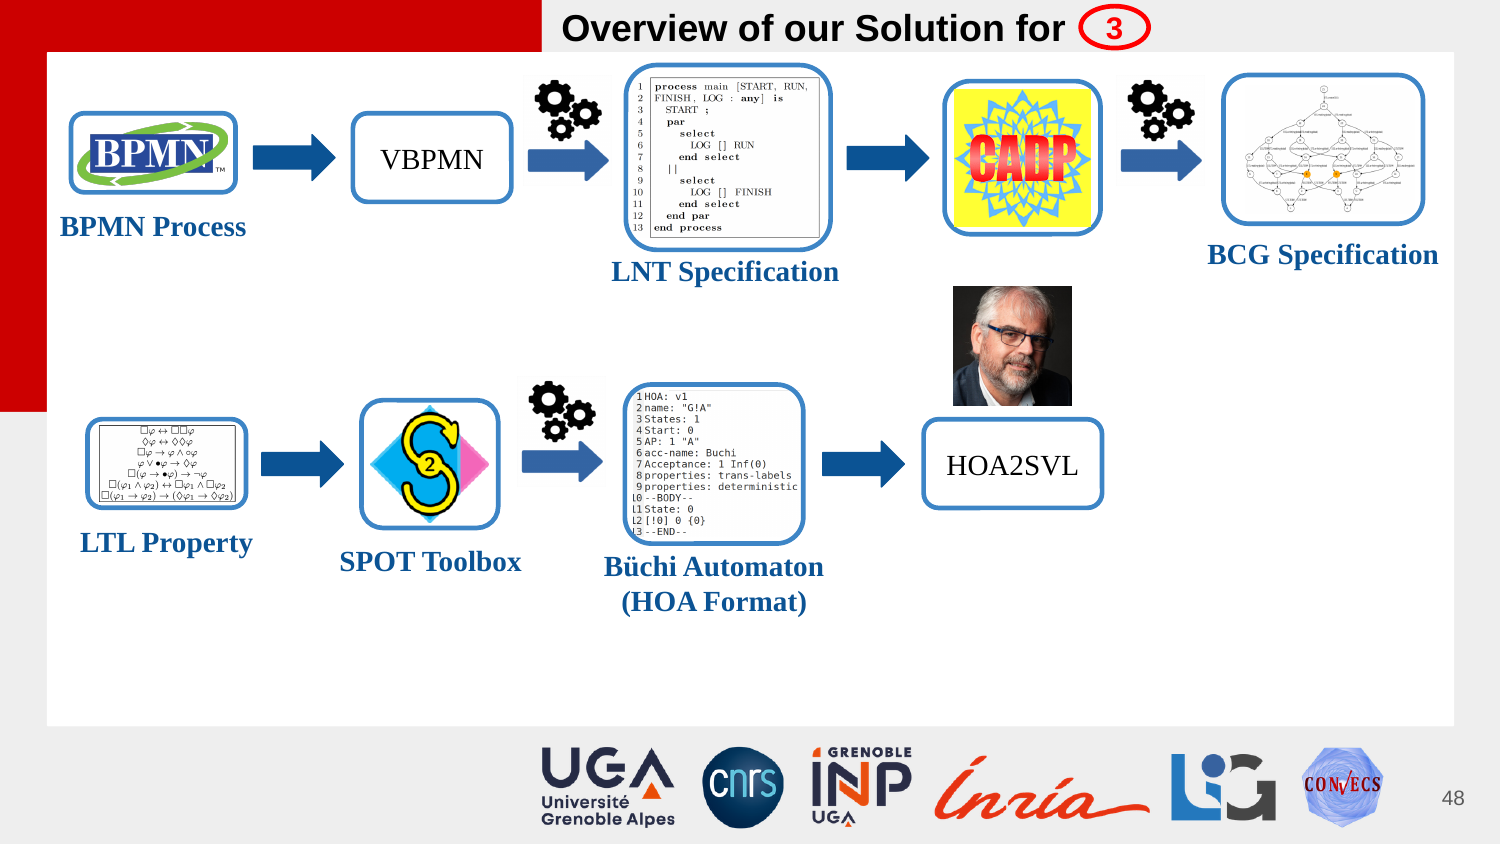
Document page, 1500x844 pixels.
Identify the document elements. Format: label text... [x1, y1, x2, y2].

text_box Overview of our Solution for [546, 0, 1441, 55]
text_box BCG Specification [1182, 225, 1464, 281]
text_box [822, 441, 905, 487]
text_box [261, 441, 344, 487]
text_box SPOT Toolbox [290, 532, 572, 588]
picture [0, 0, 1500, 844]
text_box HOA2SVL [923, 419, 1103, 508]
text_box LNT Specification [588, 248, 863, 291]
text_box BPMN Process [12, 197, 294, 252]
text_box 3 [1080, 6, 1149, 49]
text_box LTL Property [26, 513, 308, 569]
text_box [847, 135, 929, 181]
text_box VBPMN [352, 113, 512, 202]
slide_number <numéro> [1389, 764, 1480, 830]
text_box Büchi Automaton (HOA Format) [573, 555, 855, 610]
text_box [253, 134, 335, 181]
